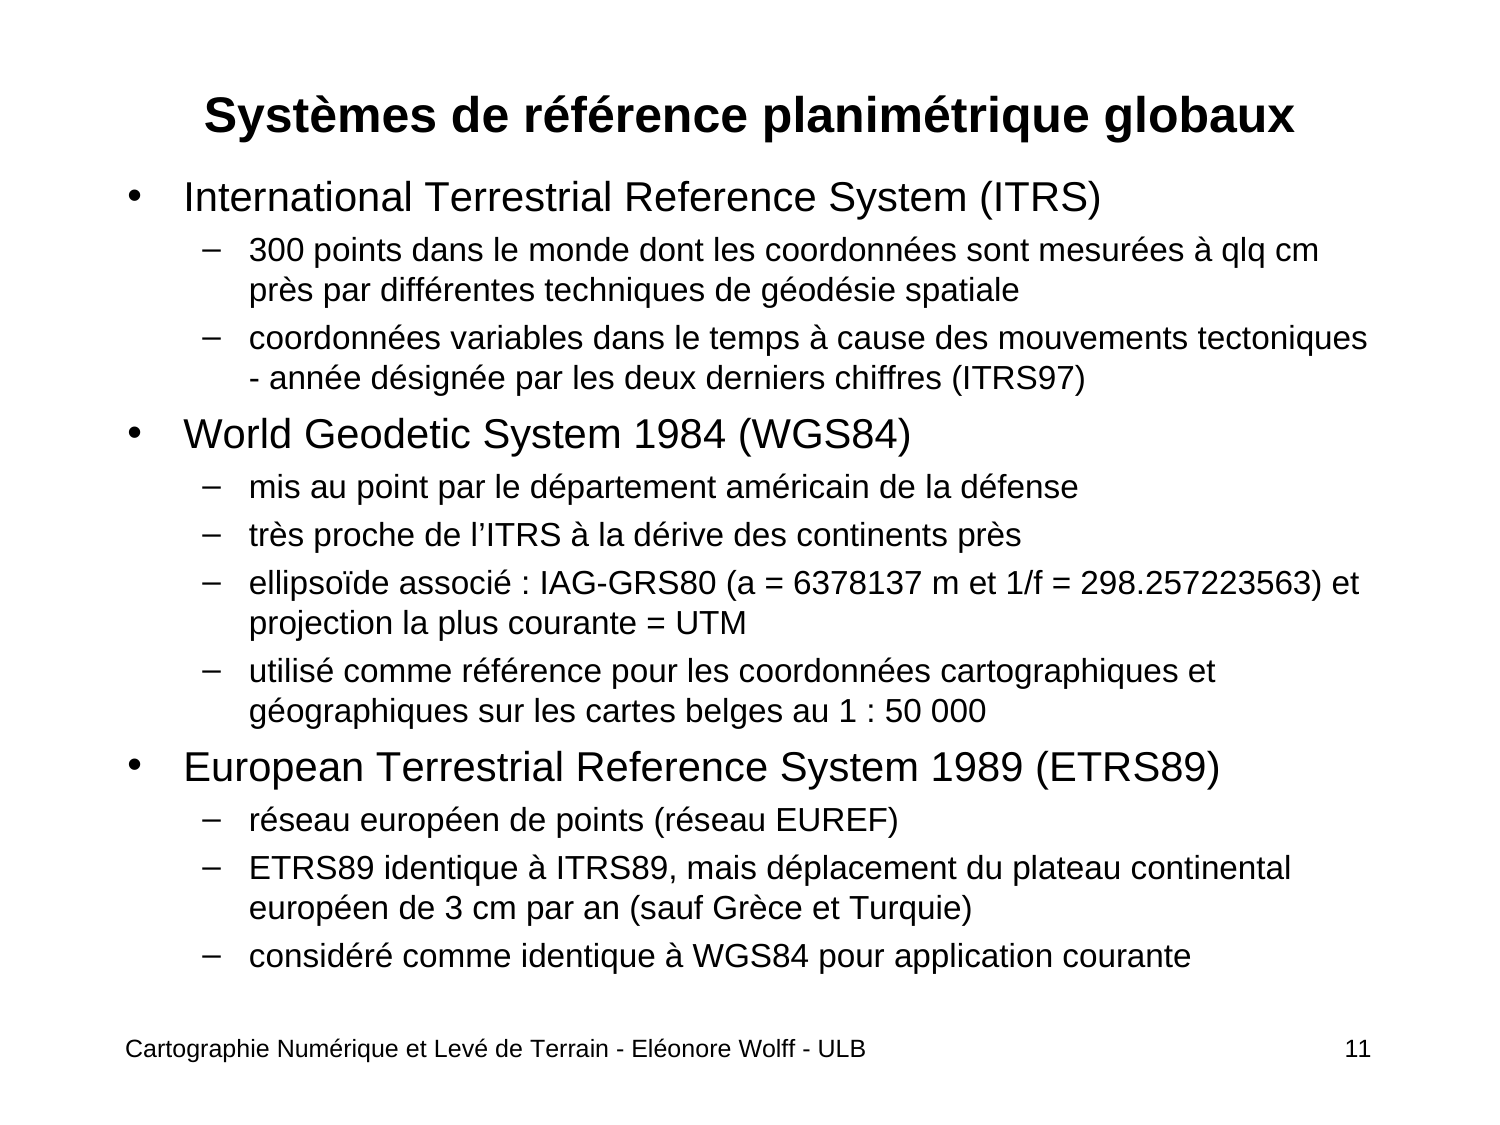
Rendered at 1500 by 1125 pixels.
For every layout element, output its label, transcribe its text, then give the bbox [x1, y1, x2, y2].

title Systèmes de référence planimétrique globaux [112, 68, 1388, 157]
text_box Cartographie Numérique et Levé de Terrain - Eléonore Wolff - ULB [110, 1024, 1271, 1100]
list International Terrestrial Reference System (ITRS)‏ 300 points dans le monde dont les coordonnées sont mesurées à qlq cm près par différentes techniques de géodésie spatiale coordonnées variables dans le temps à cause des mouvements tectoniques - année désignée par les deux derniers chiffres (ITRS97)‏ World Geodetic System 1984 (WGS84)‏ mis au point par le département américain de la défense très proche de l’ITRS à la dérive des continents près ellipsoïde associé : IAG-GRS80 (a = 6378137 m et 1/f = 298.257223563) et projection la plus courante = UTM utilisé comme référence pour les coordonnées cartographiques et géographiques sur les cartes belges au 1 : 50 000 European Terrestrial Reference System 1989 (ETRS89)‏ réseau européen de points (réseau EUREF)‏ ETRS89 identique à ITRS89, mais déplacement du plateau continental européen de 3 cm par an (sauf Grèce et Turquie)‏ considéré comme identique à WGS84 pour application courante [112, 162, 1388, 1043]
text_box <number> [1279, 1043, 1388, 1100]
